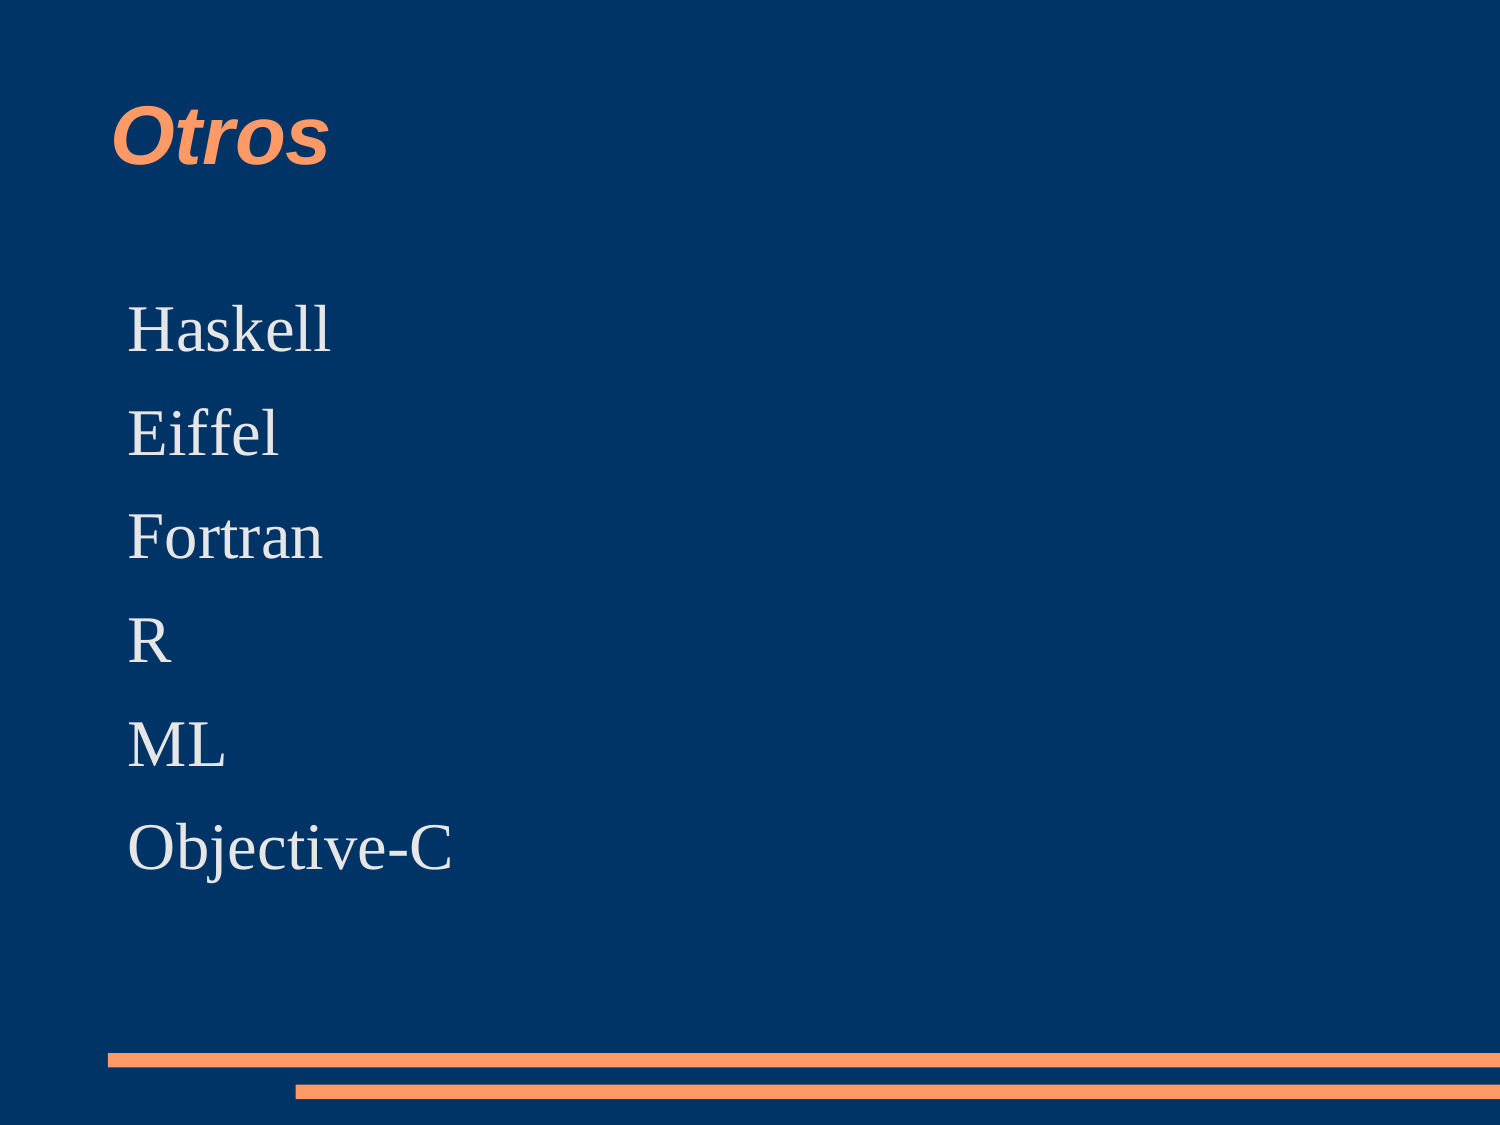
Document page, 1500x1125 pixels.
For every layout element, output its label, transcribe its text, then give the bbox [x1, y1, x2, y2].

title Otros [110, 41, 1392, 230]
list Haskell Eiffel Fortran R ML Objective-C [110, 292, 1416, 1027]
